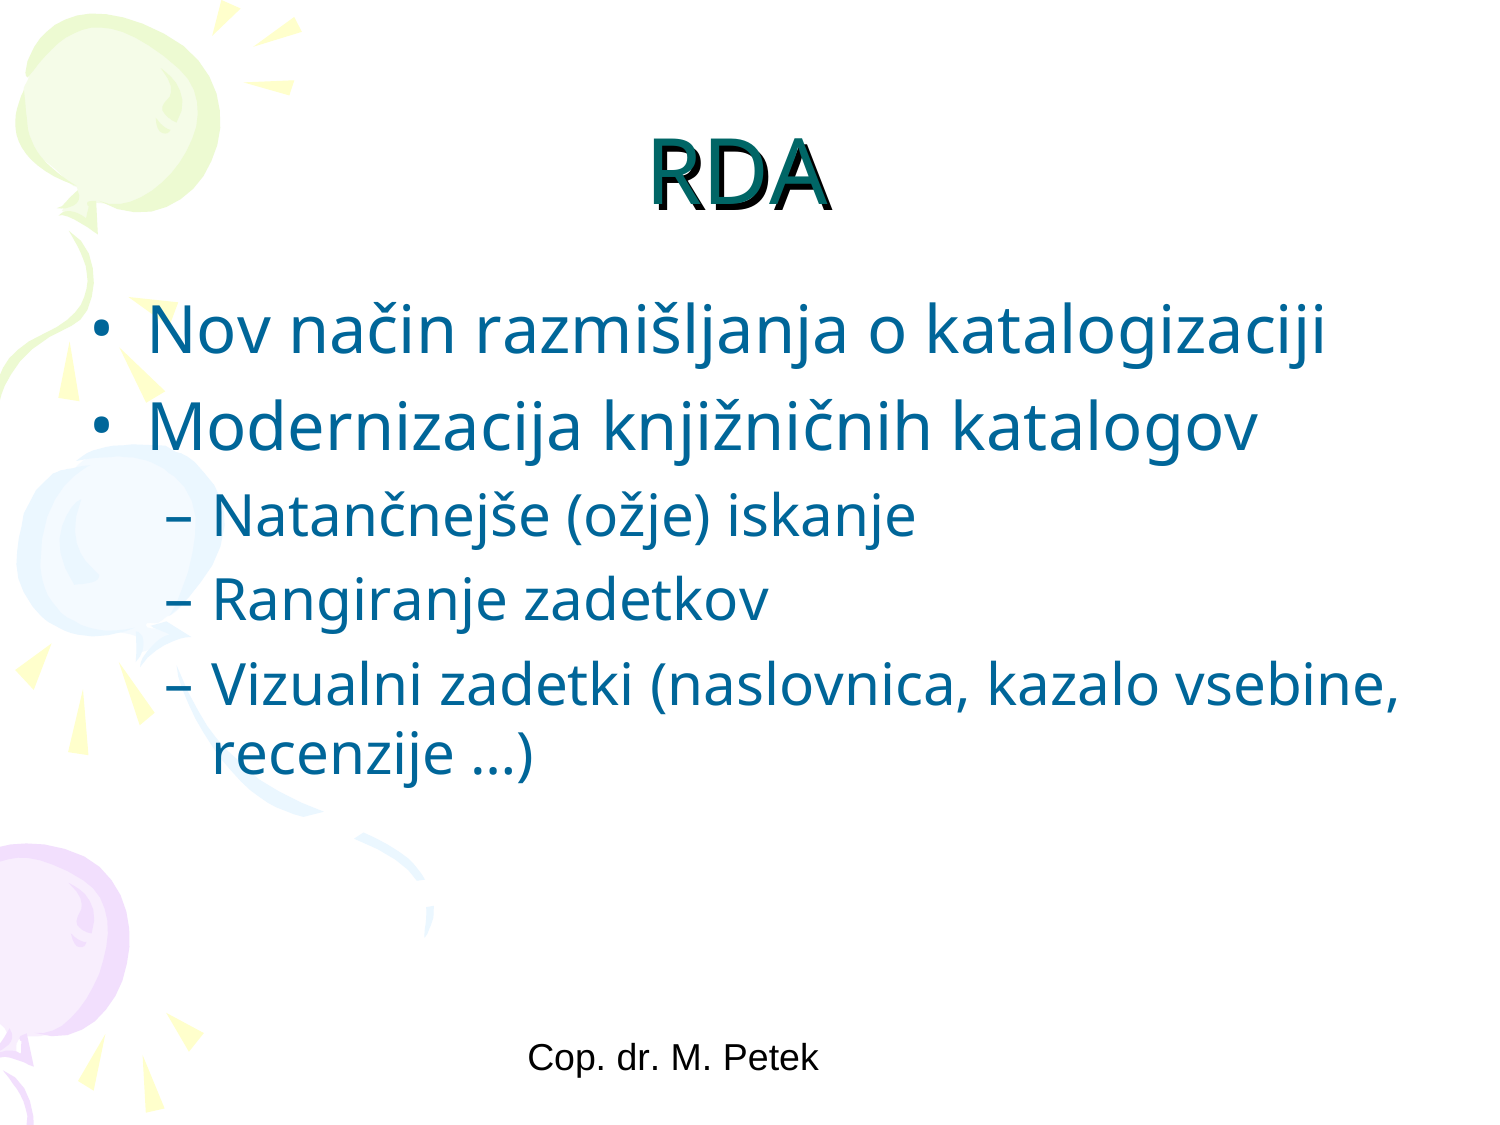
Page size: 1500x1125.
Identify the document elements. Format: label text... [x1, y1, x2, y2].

list Nov način razmišljanja o katalogizaciji Modernizacija knjižničnih katalogov Natančnejše (ožje) iskanje Rangiranje zadetkov Vizualni zadetki (naslovnica, kazalo vsebine, recenzije …) [75, 278, 1426, 994]
title RDA [72, 16, 1426, 233]
